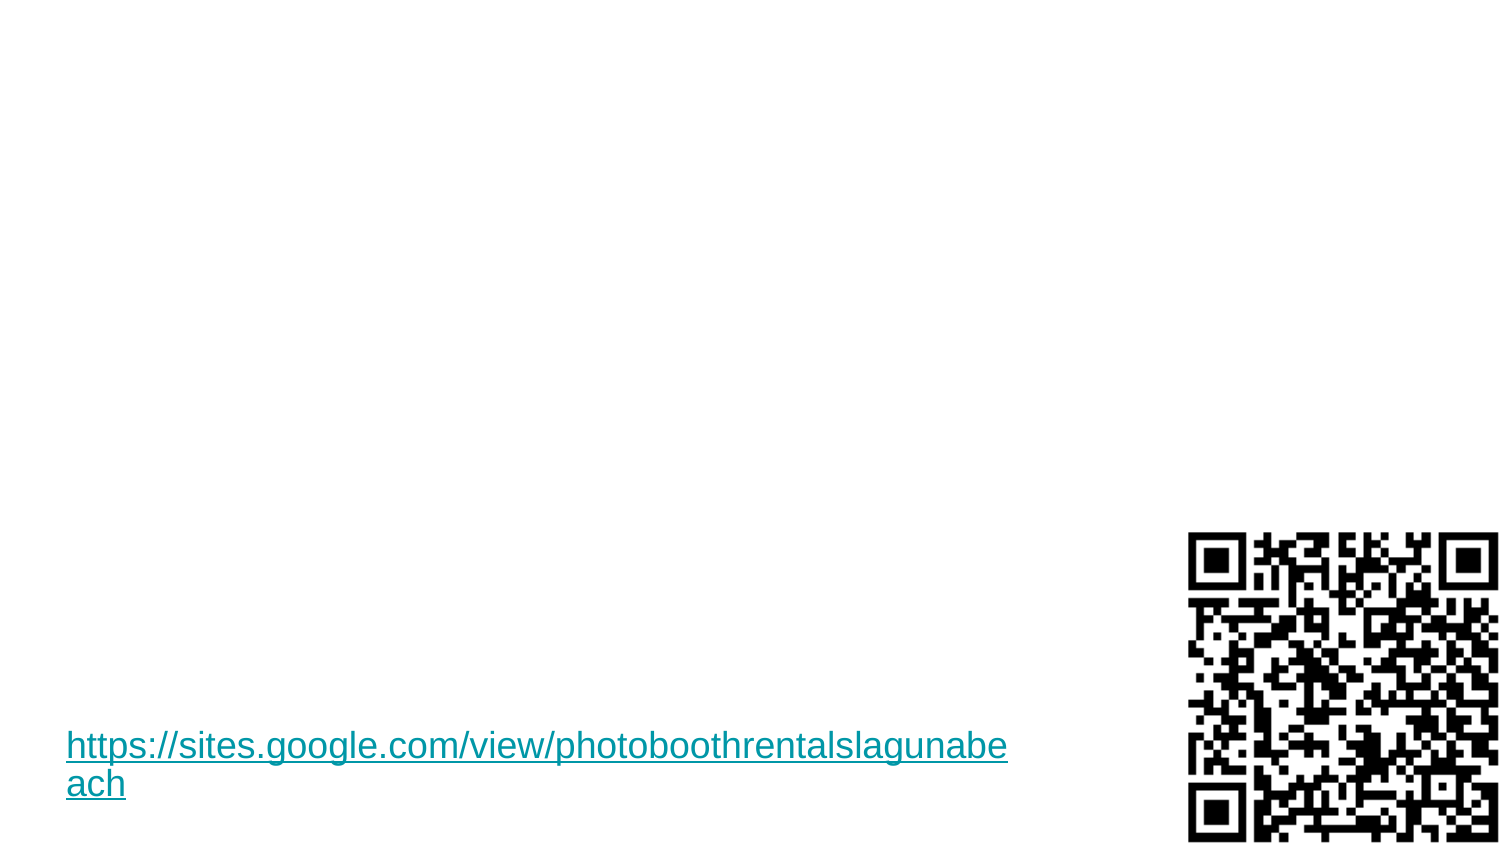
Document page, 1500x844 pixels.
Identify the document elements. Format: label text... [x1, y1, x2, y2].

list https://sites.google.com/view/photoboothrentalslagunabeach [51, 694, 1036, 794]
picture [1187, 531, 1500, 844]
